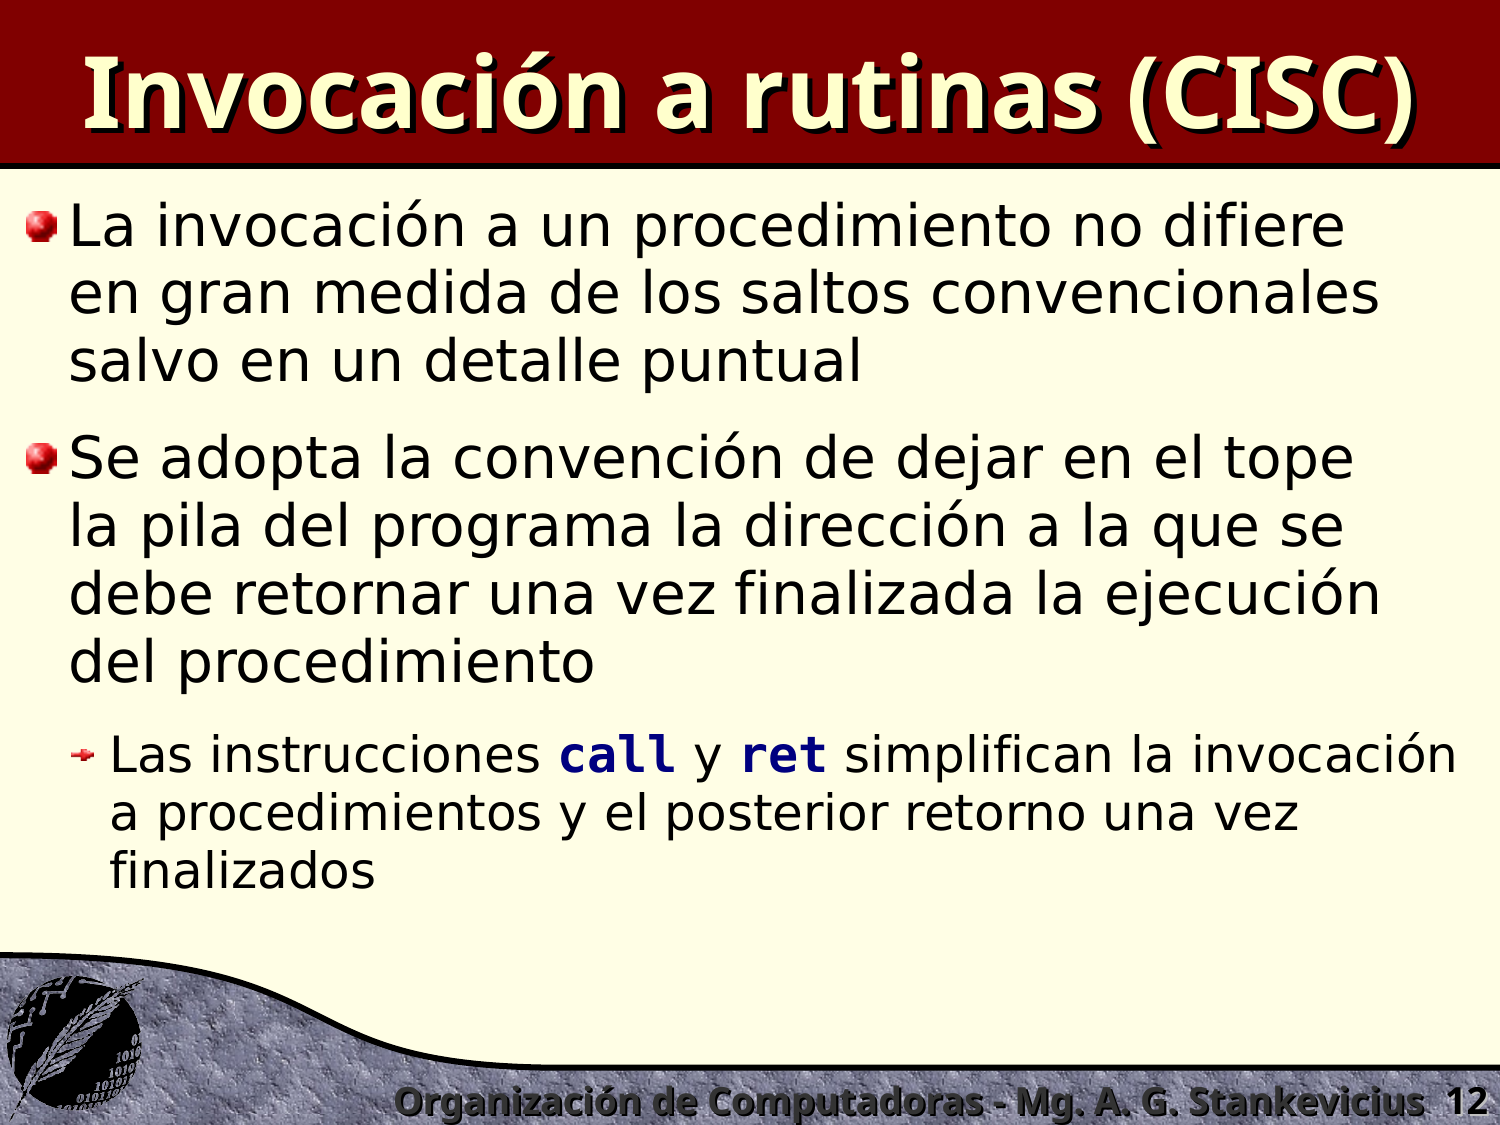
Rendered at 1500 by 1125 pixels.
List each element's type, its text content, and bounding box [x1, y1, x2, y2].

list La invocación a un procedimiento no difiere en gran medida de los saltos convencionales salvo en un detalle puntual Se adopta la convención de dejar en el tope la pila del programa la dirección a la que se debe retornar una vez finalizada la ejecución del procedimiento Las instrucciones call y ret simplifican la invocación a procedimientos y el posterior retorno una vez finalizados [11, 192, 1486, 935]
title Invocación a rutinas (CISC) [15, 5, 1485, 160]
picture [802, 1100, 806, 1110]
picture [448, 1100, 455, 1110]
picture [1058, 1100, 1065, 1110]
picture [0, 959, 1500, 1125]
